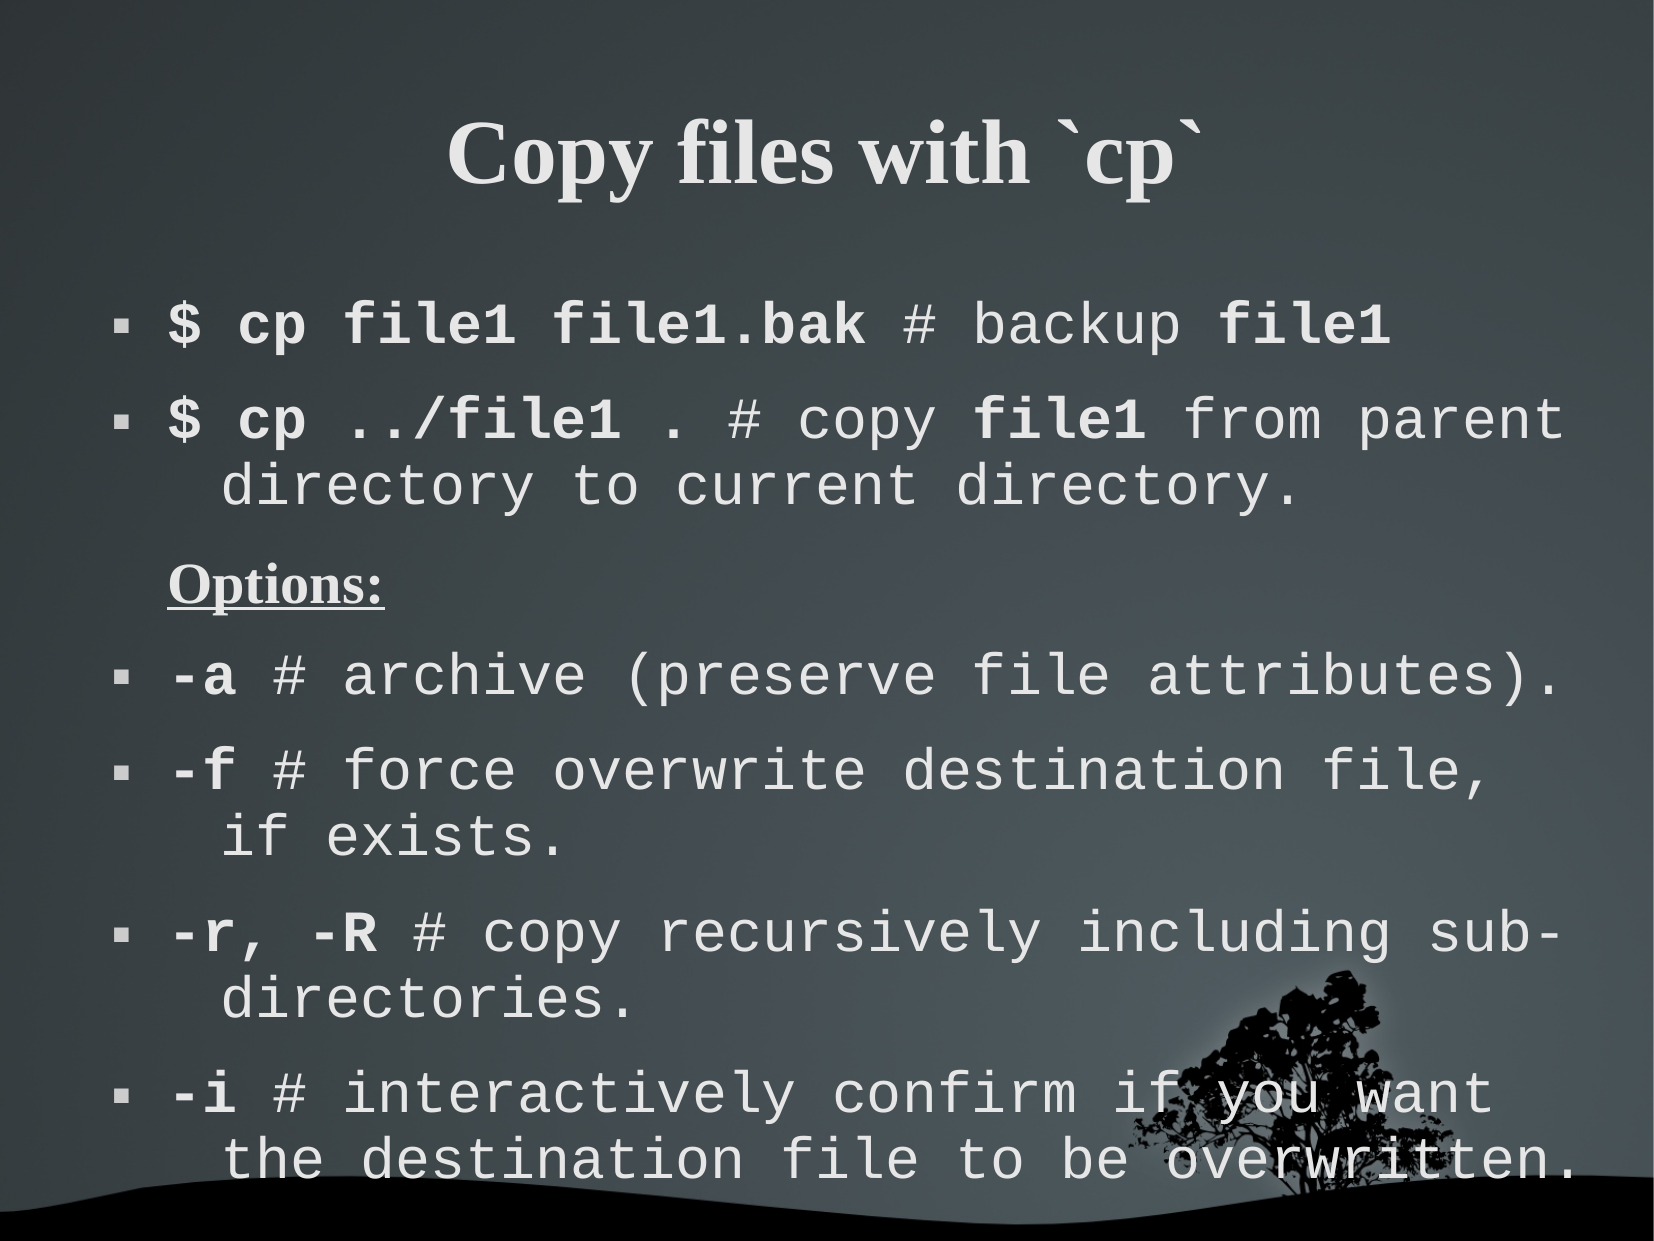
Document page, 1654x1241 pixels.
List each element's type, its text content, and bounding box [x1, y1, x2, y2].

title Copy files with `cp` [82, 49, 1571, 257]
picture [0, 0, 1654, 1241]
list $ cp file1 file1.bak # backup file1 $ cp ../file1 . # copy file1 from parent directory to current directory. Options: -a # archive (preserve file attributes). -f # force overwrite destination file, if exists. -r, -R # copy recursively including sub-directories. -i # interactively confirm if you want the destination file to be overwritten. [78, 294, 1594, 1241]
